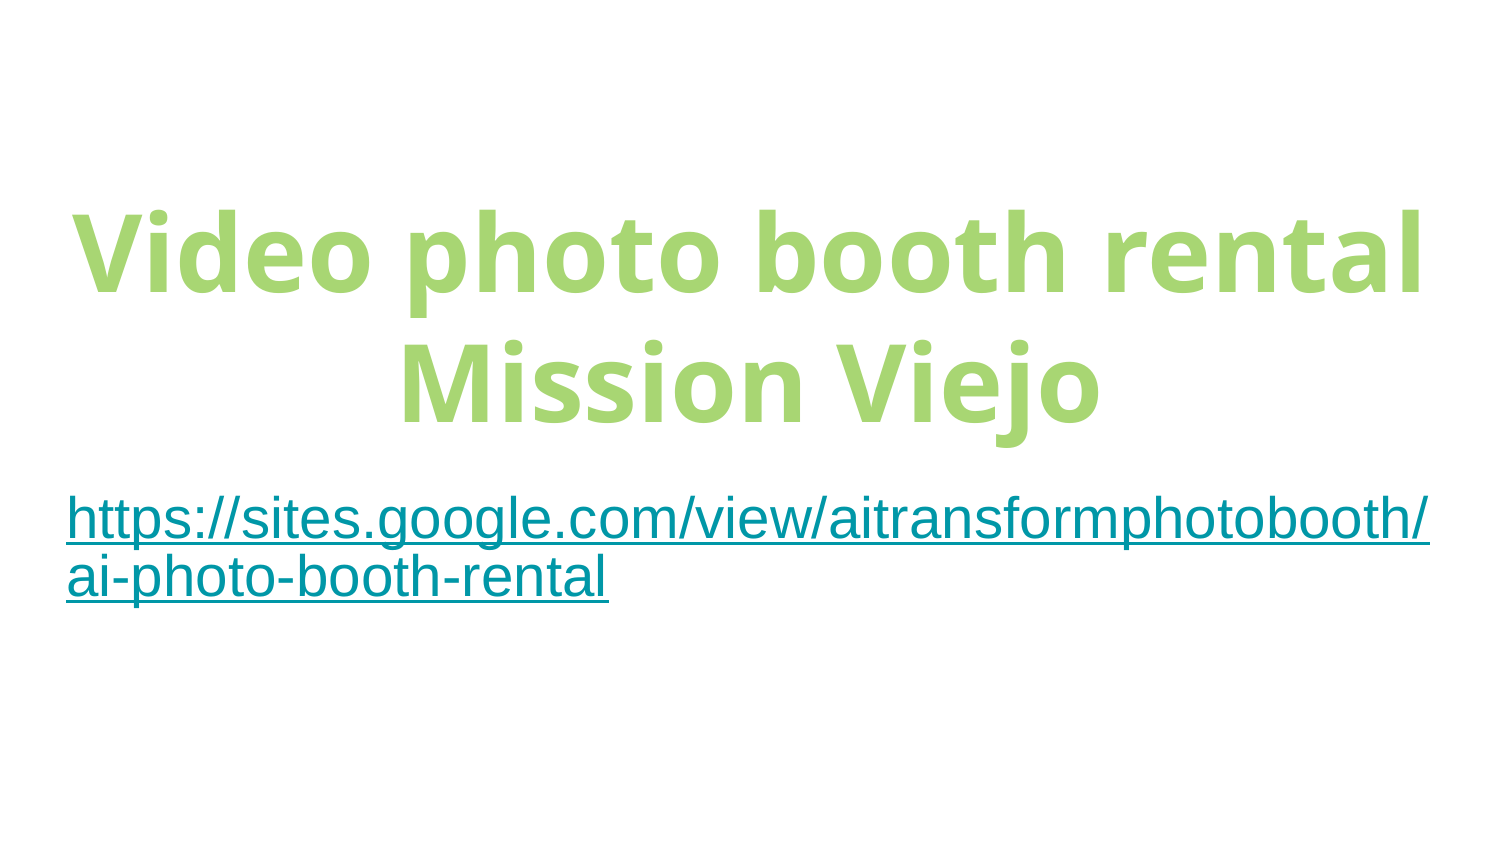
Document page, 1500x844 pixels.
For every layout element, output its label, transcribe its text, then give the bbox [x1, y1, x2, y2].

title Video photo booth rental Mission Viejo [51, 122, 1449, 459]
subtitle https://sites.google.com/view/aitransformphotobooth/ai-photo-booth-rental [51, 464, 1449, 595]
